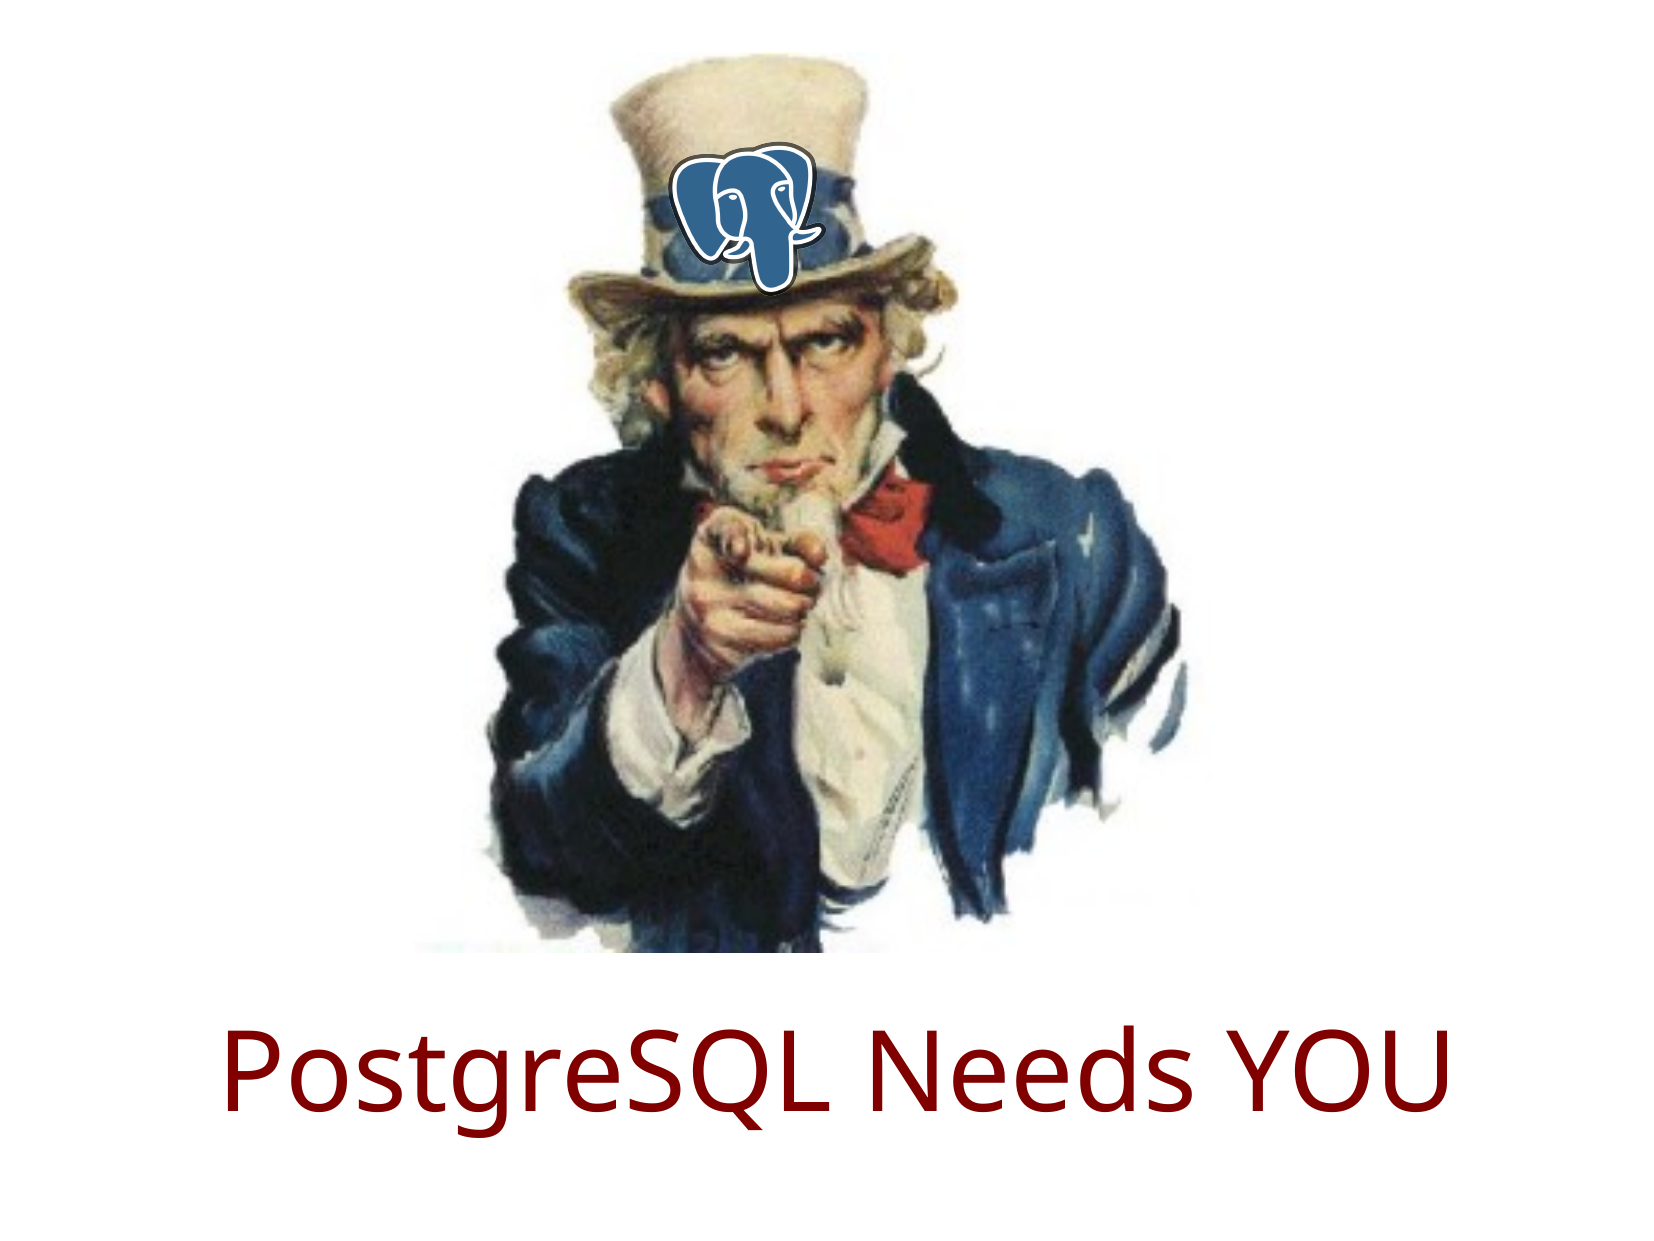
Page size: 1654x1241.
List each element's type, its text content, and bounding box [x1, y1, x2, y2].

title PostgreSQL Needs YOU [94, 971, 1583, 1164]
picture [413, 52, 1213, 953]
